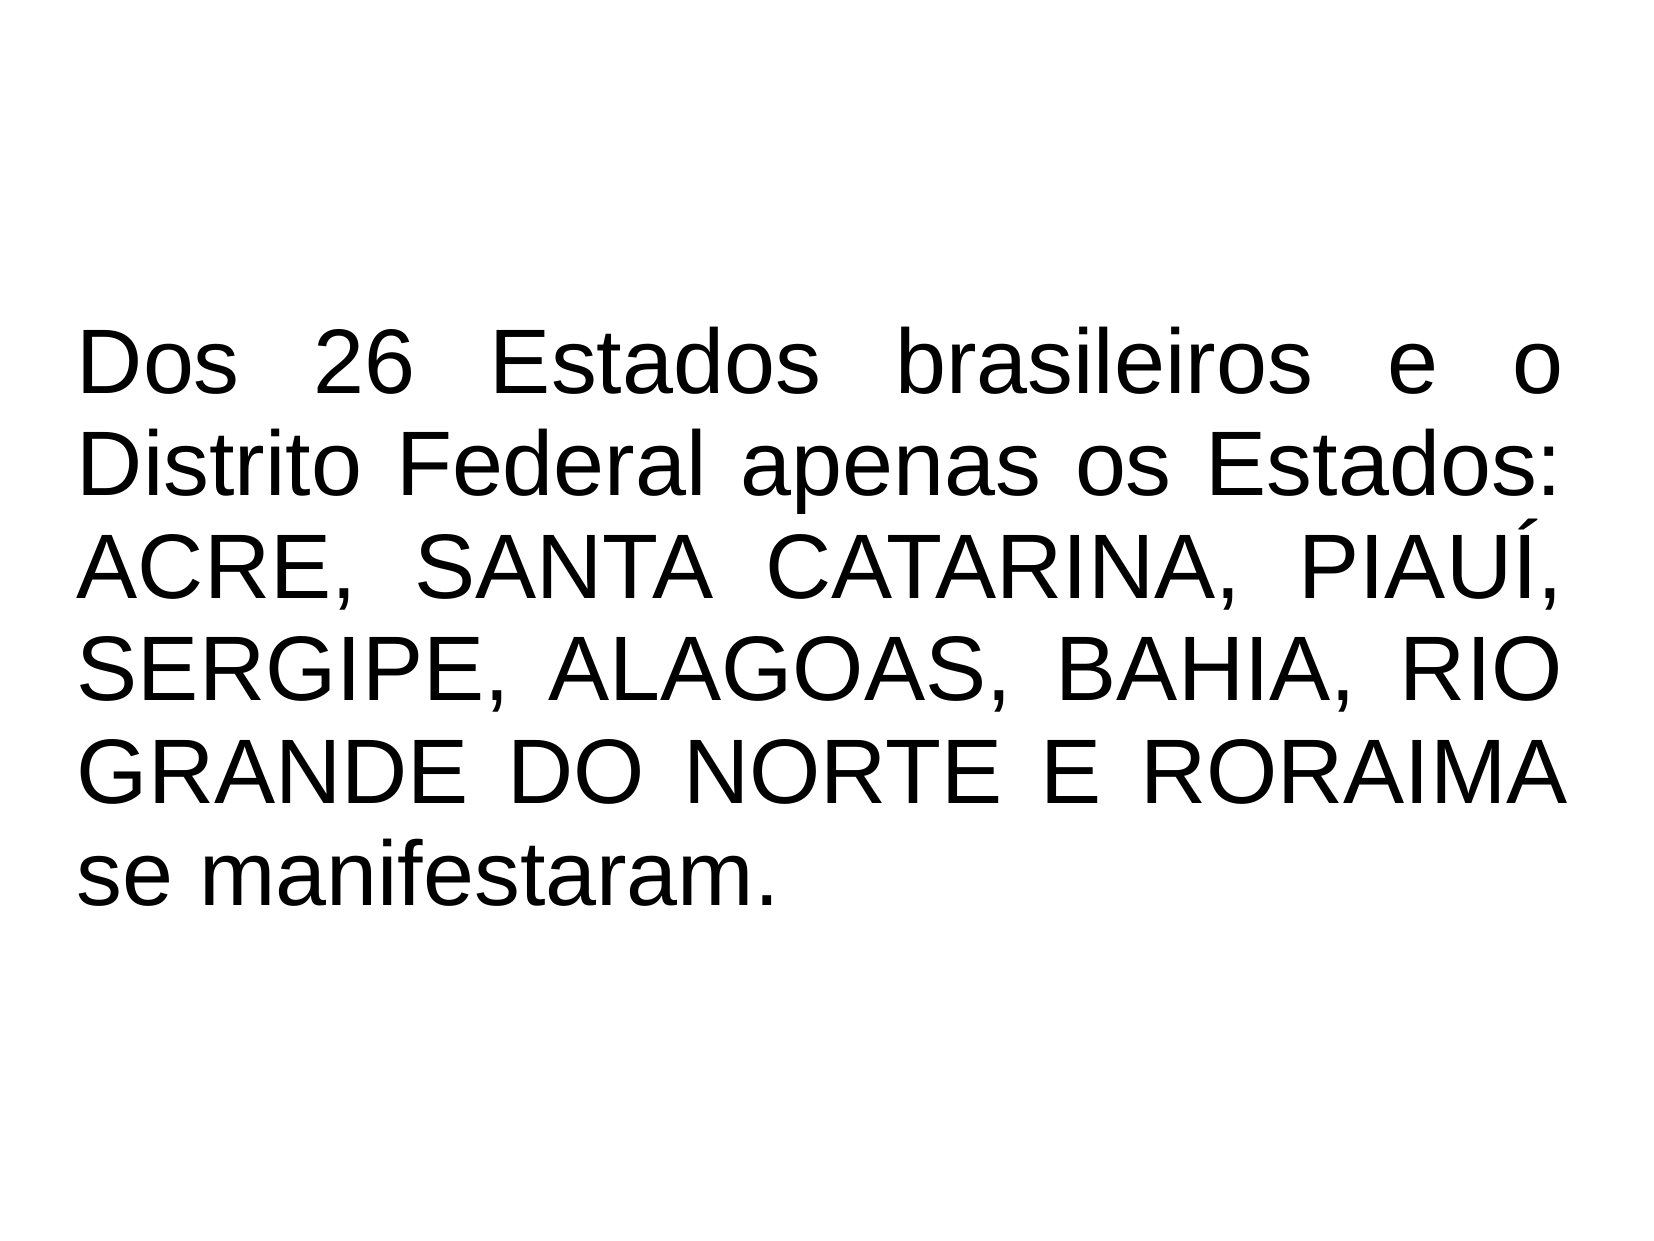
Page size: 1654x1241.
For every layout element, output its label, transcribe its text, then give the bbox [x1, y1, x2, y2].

title Dos 26 Estados brasileiros e o Distrito Federal apenas os Estados: ACRE, SANTA CATARINA, PIAUÍ, SERGIPE, ALAGOAS, BAHIA, RIO GRANDE DO NORTE E RORAIMA se manifestaram. [76, 147, 1565, 1088]
